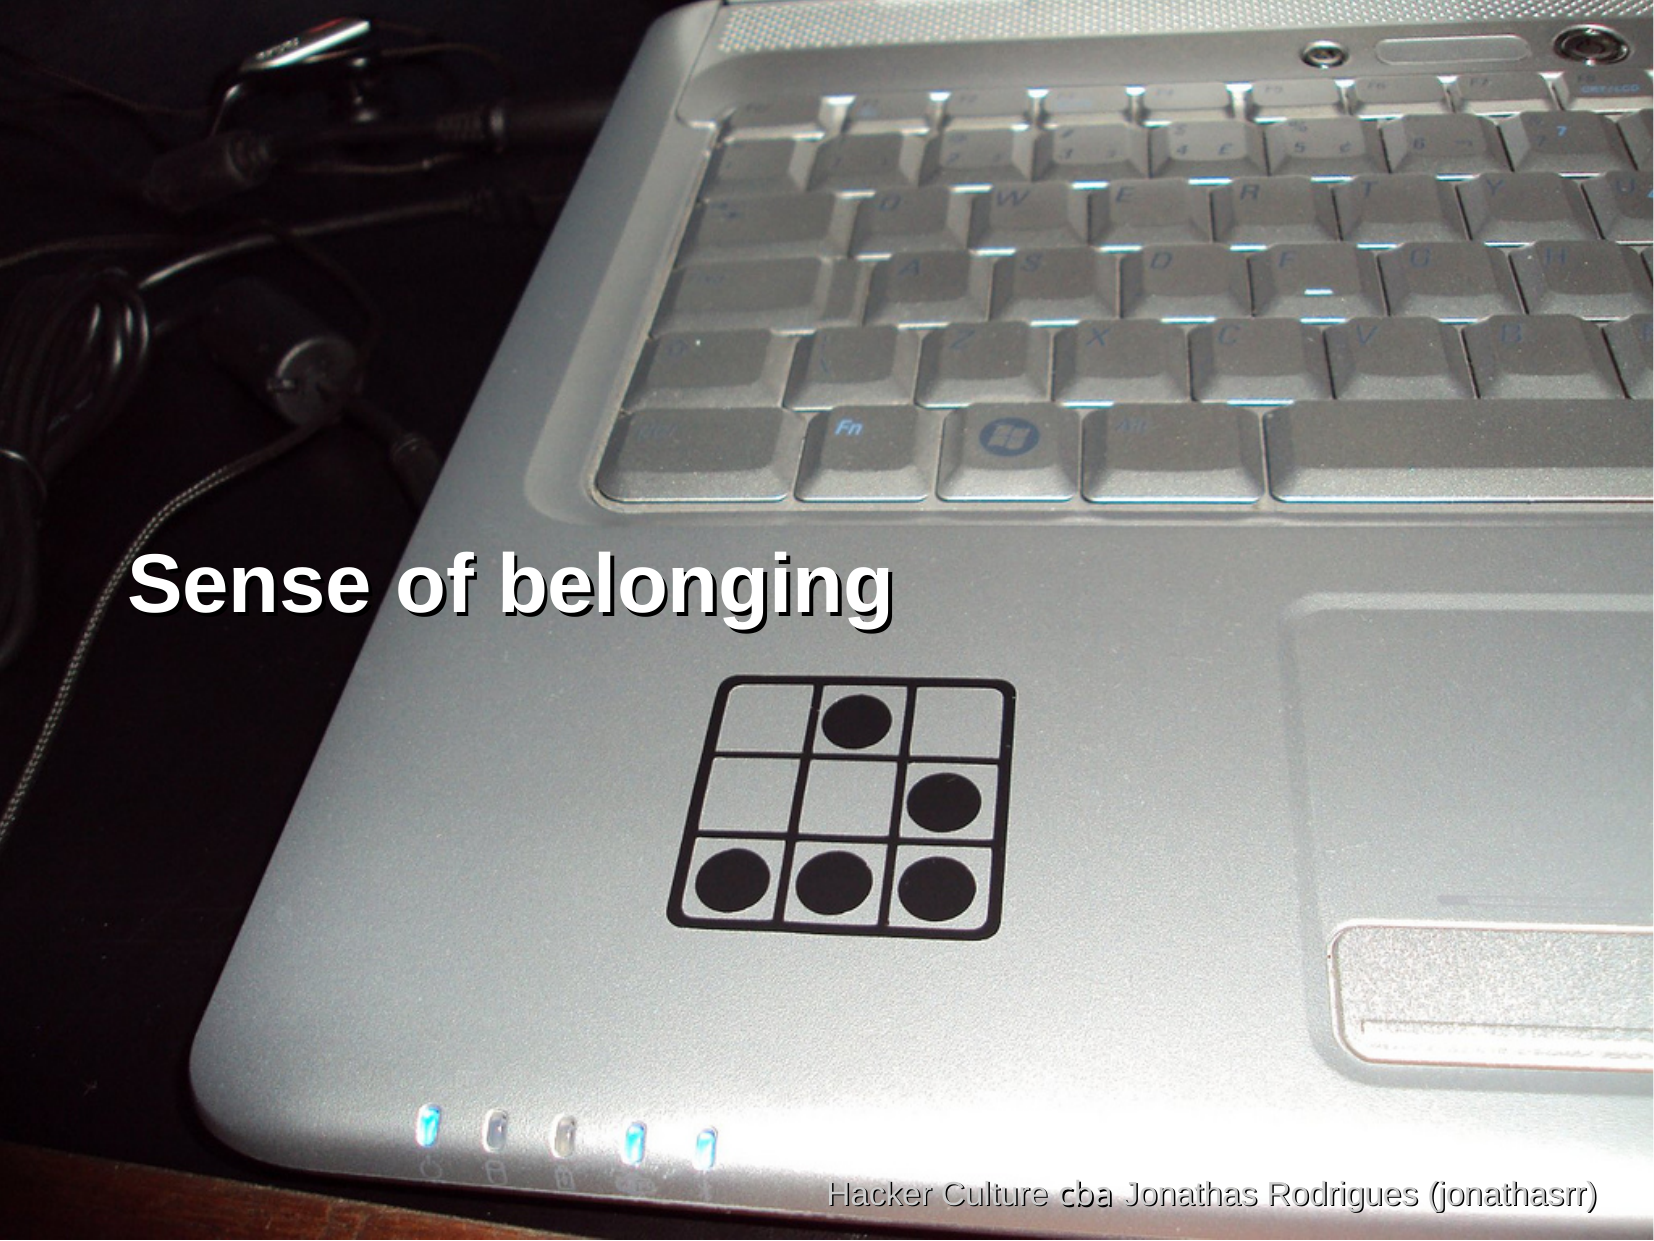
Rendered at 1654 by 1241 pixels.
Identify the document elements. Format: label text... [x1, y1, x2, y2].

text_box Sense of belonging [112, 529, 938, 638]
text_box Hacker Culture cba Jonathas Rodrigues (jonathasrr) [37, 1162, 1613, 1215]
picture [0, 0, 1654, 1240]
